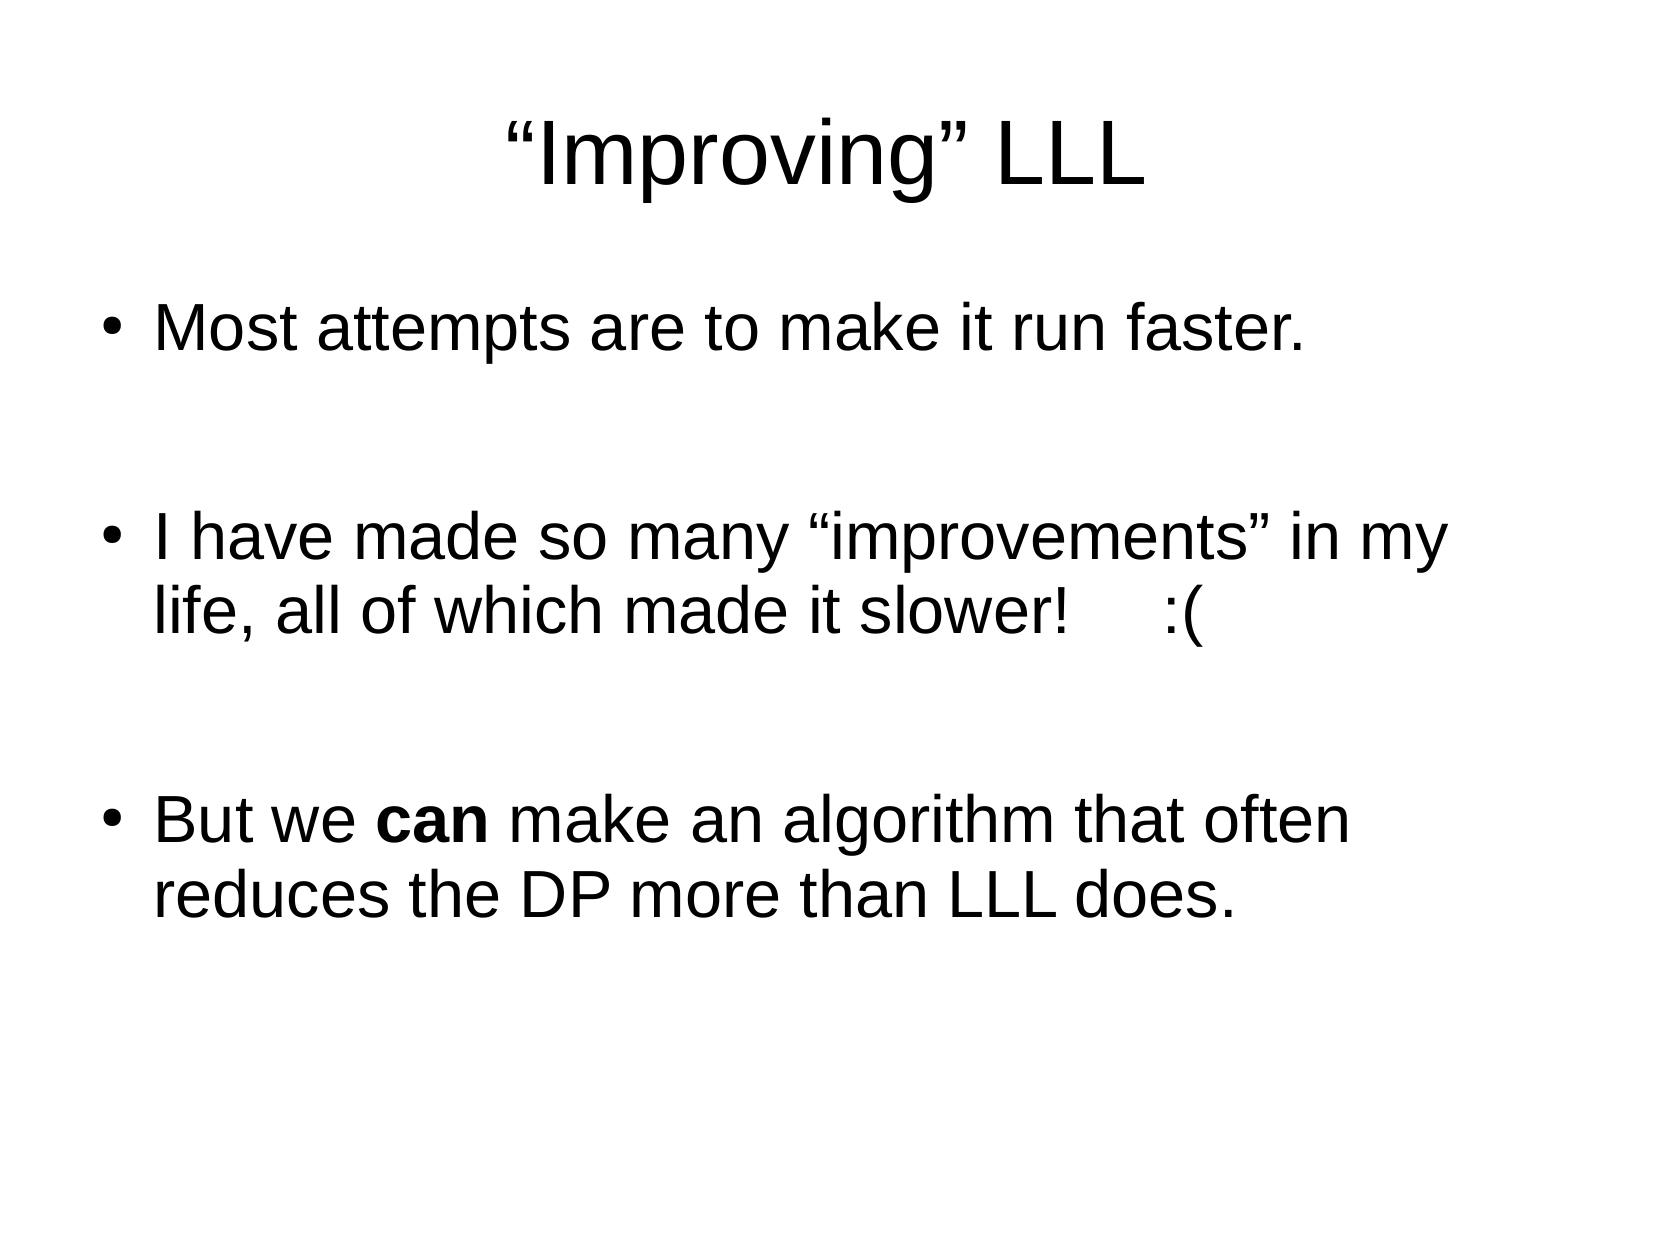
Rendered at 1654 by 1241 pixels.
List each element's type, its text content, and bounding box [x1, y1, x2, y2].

list Most attempts are to make it run faster. I have made so many “improvements” in my life, all of which made it slower! :( But we can make an algorithm that often reduces the DP more than LLL does. [82, 290, 1571, 1109]
title “Improving” LLL [82, 49, 1571, 257]
